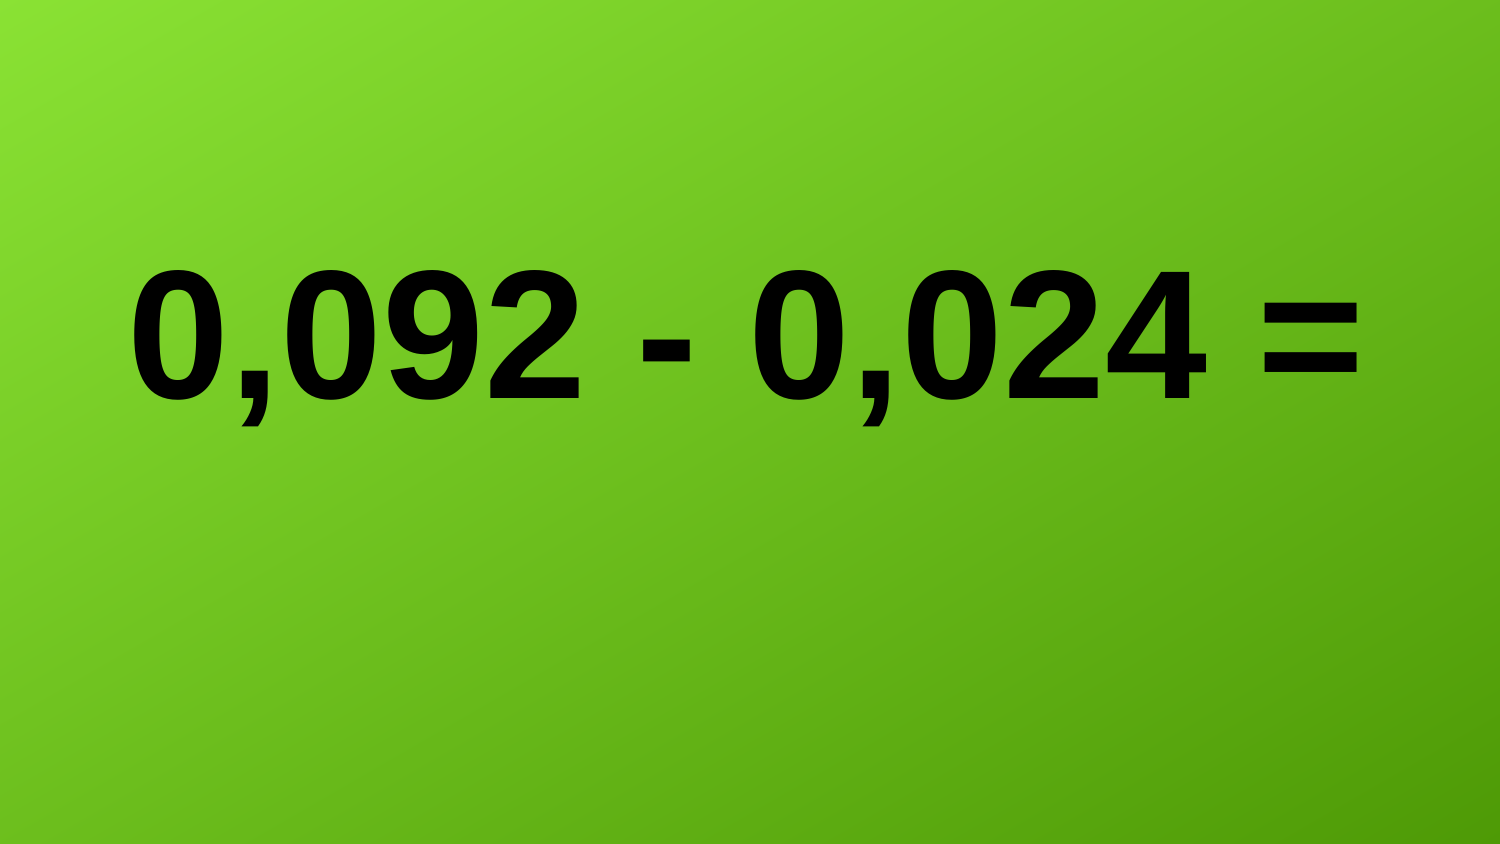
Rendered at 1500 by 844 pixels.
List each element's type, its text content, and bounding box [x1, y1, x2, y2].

title 0,092 - 0,024 = [112, 259, 1388, 450]
